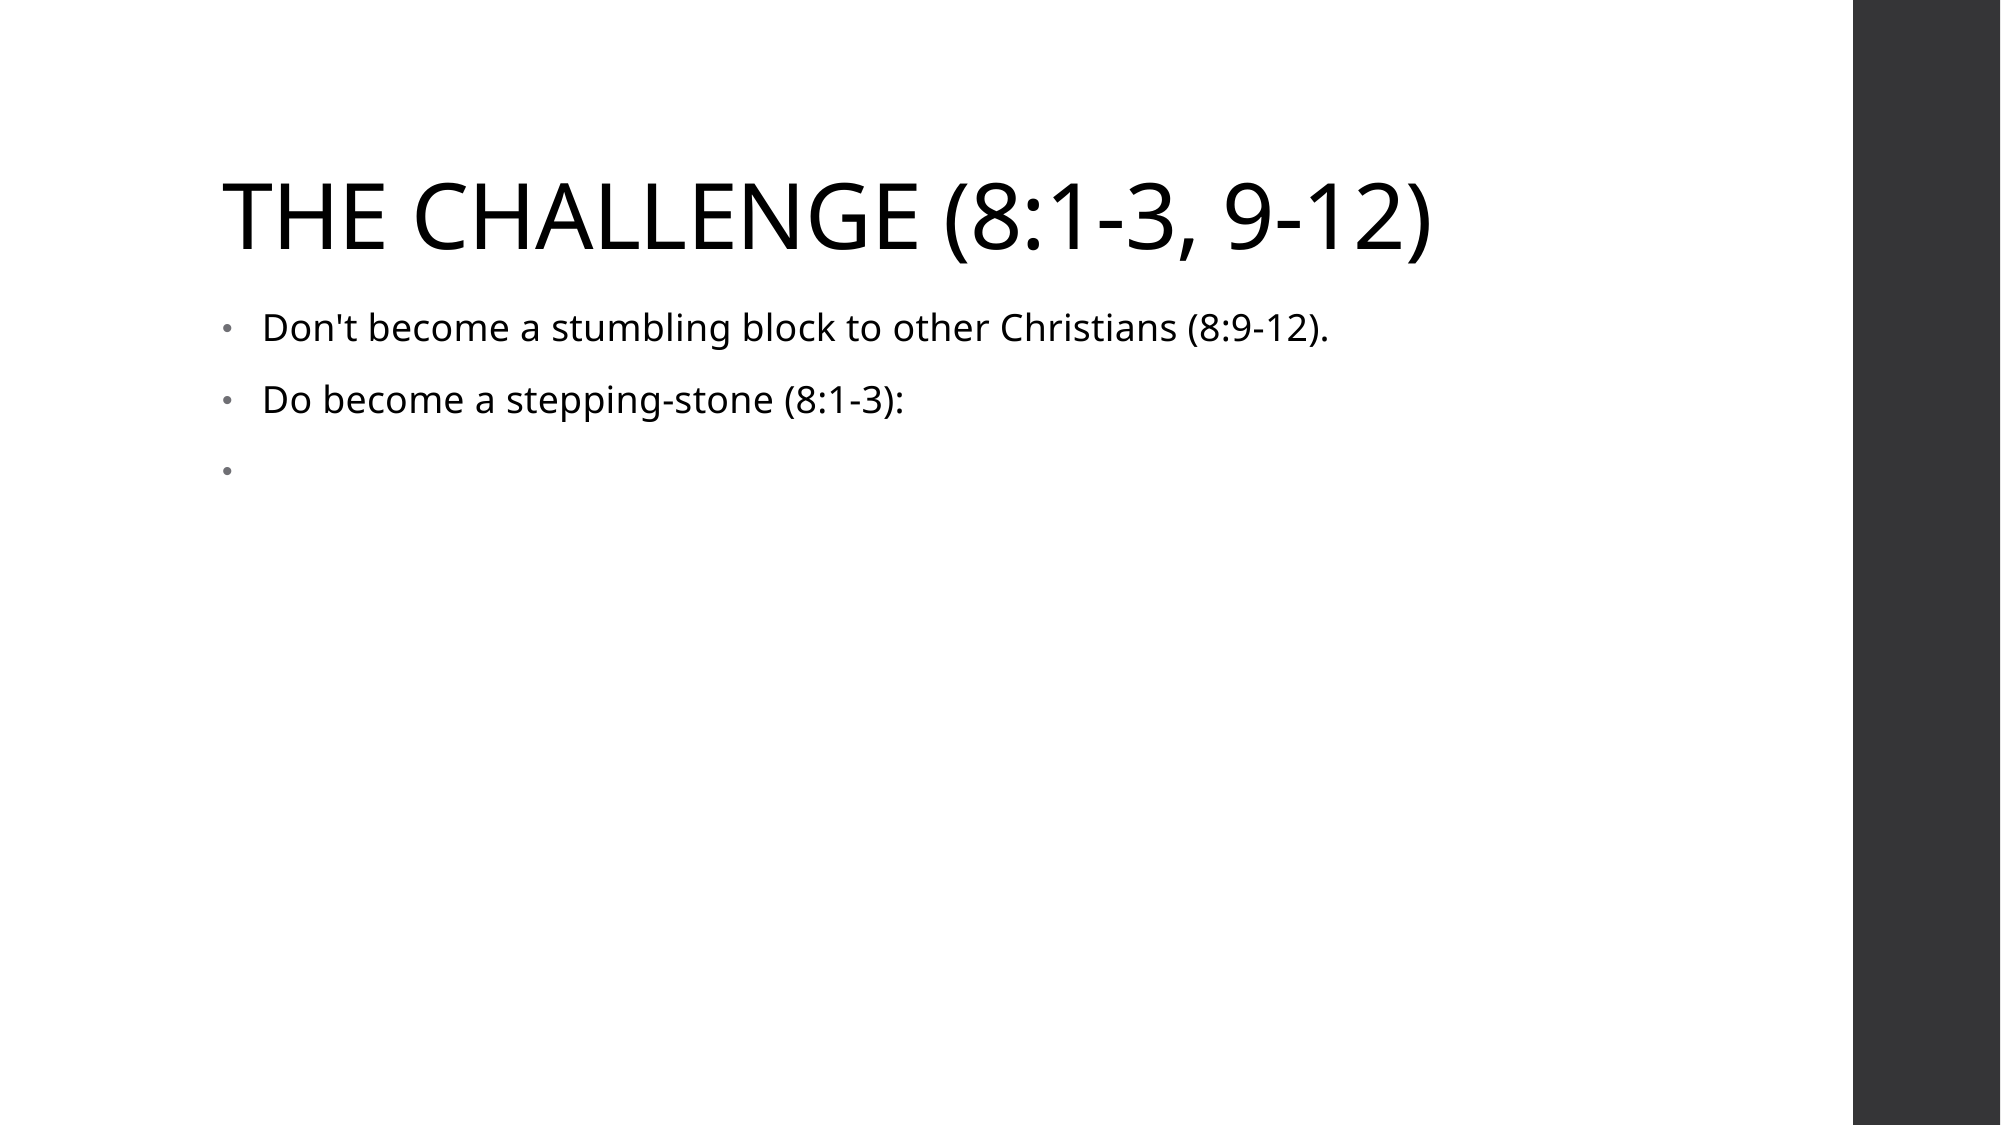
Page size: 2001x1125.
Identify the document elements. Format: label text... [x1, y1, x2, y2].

list Don't become a stumbling block to other Christians (8:9-12). Do become a stepping-stone (8:1-3): [206, 299, 1617, 1014]
title THE CHALLENGE (8:1-3, 9-12) [206, 60, 1797, 278]
